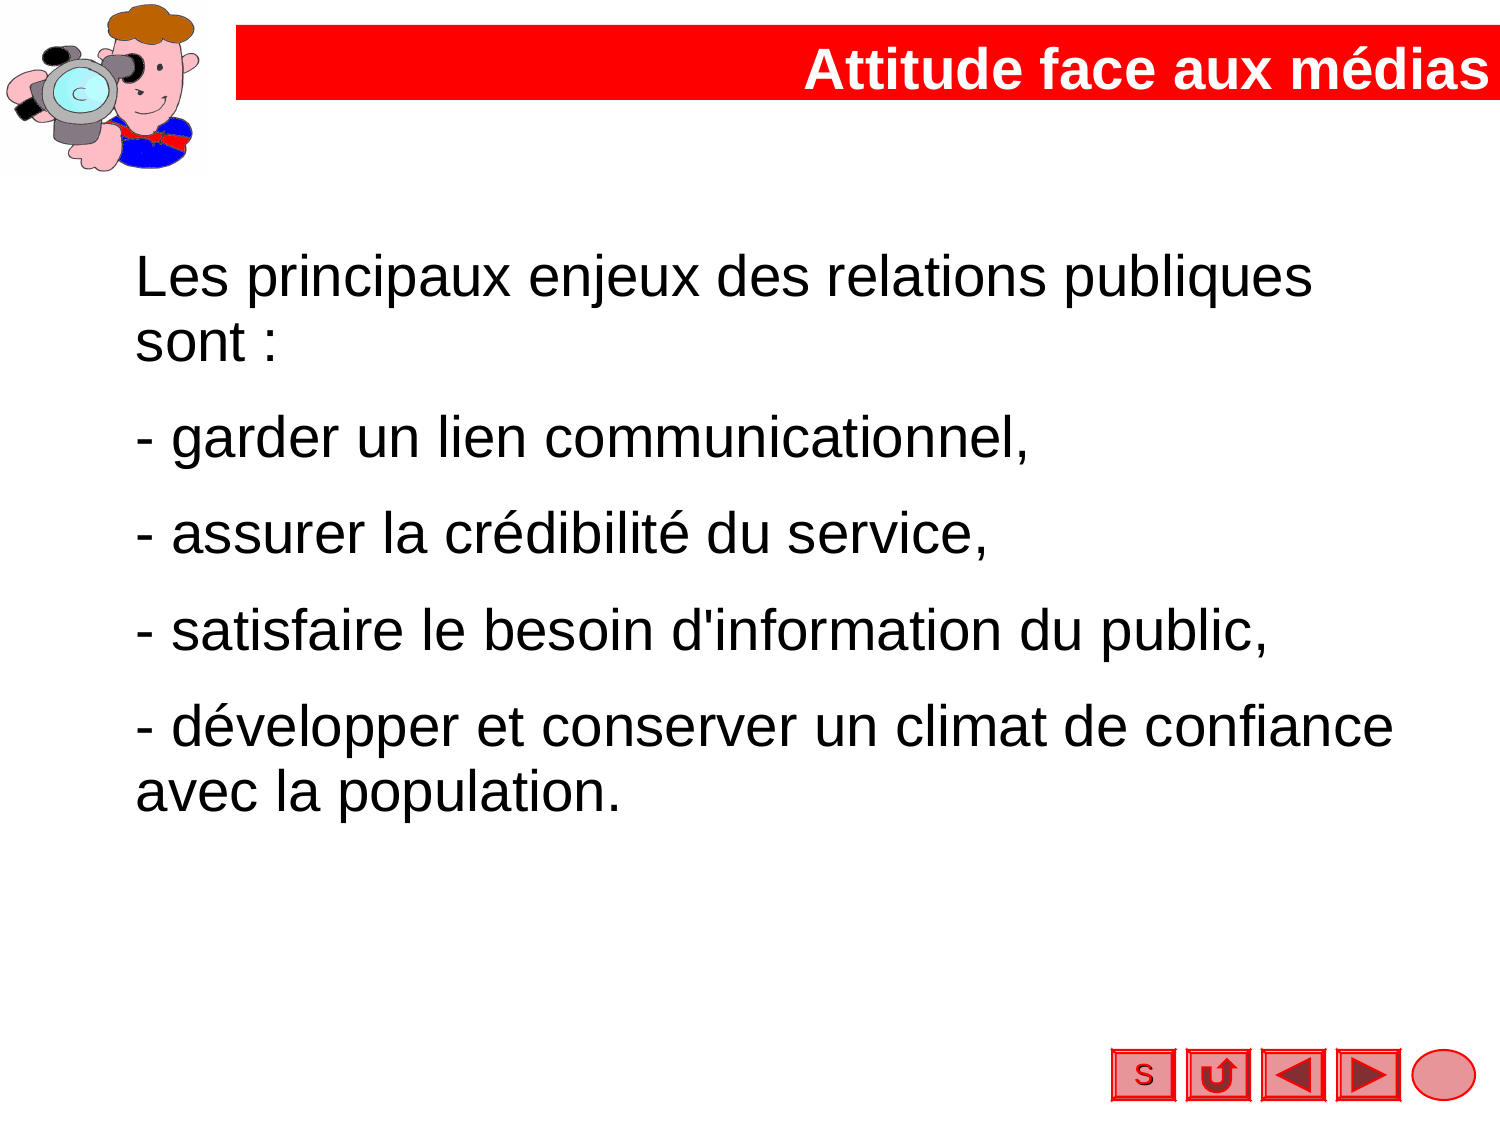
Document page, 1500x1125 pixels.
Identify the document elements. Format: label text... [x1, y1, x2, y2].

picture [1117, 1055, 1170, 1095]
text_box Les principaux enjeux des relations publiques sont : - garder un lien communicationnel, - assurer la crédibilité du service, - satisfaire le besoin d'information du public, - développer et conserver un climat de confiance avec la population. [121, 236, 1418, 830]
text_box Attitude face aux médias [679, 29, 1500, 111]
text_box [1412, 1049, 1476, 1101]
picture [0, 0, 207, 178]
picture [1192, 1055, 1245, 1095]
picture [1342, 1055, 1395, 1095]
picture [1267, 1055, 1320, 1095]
